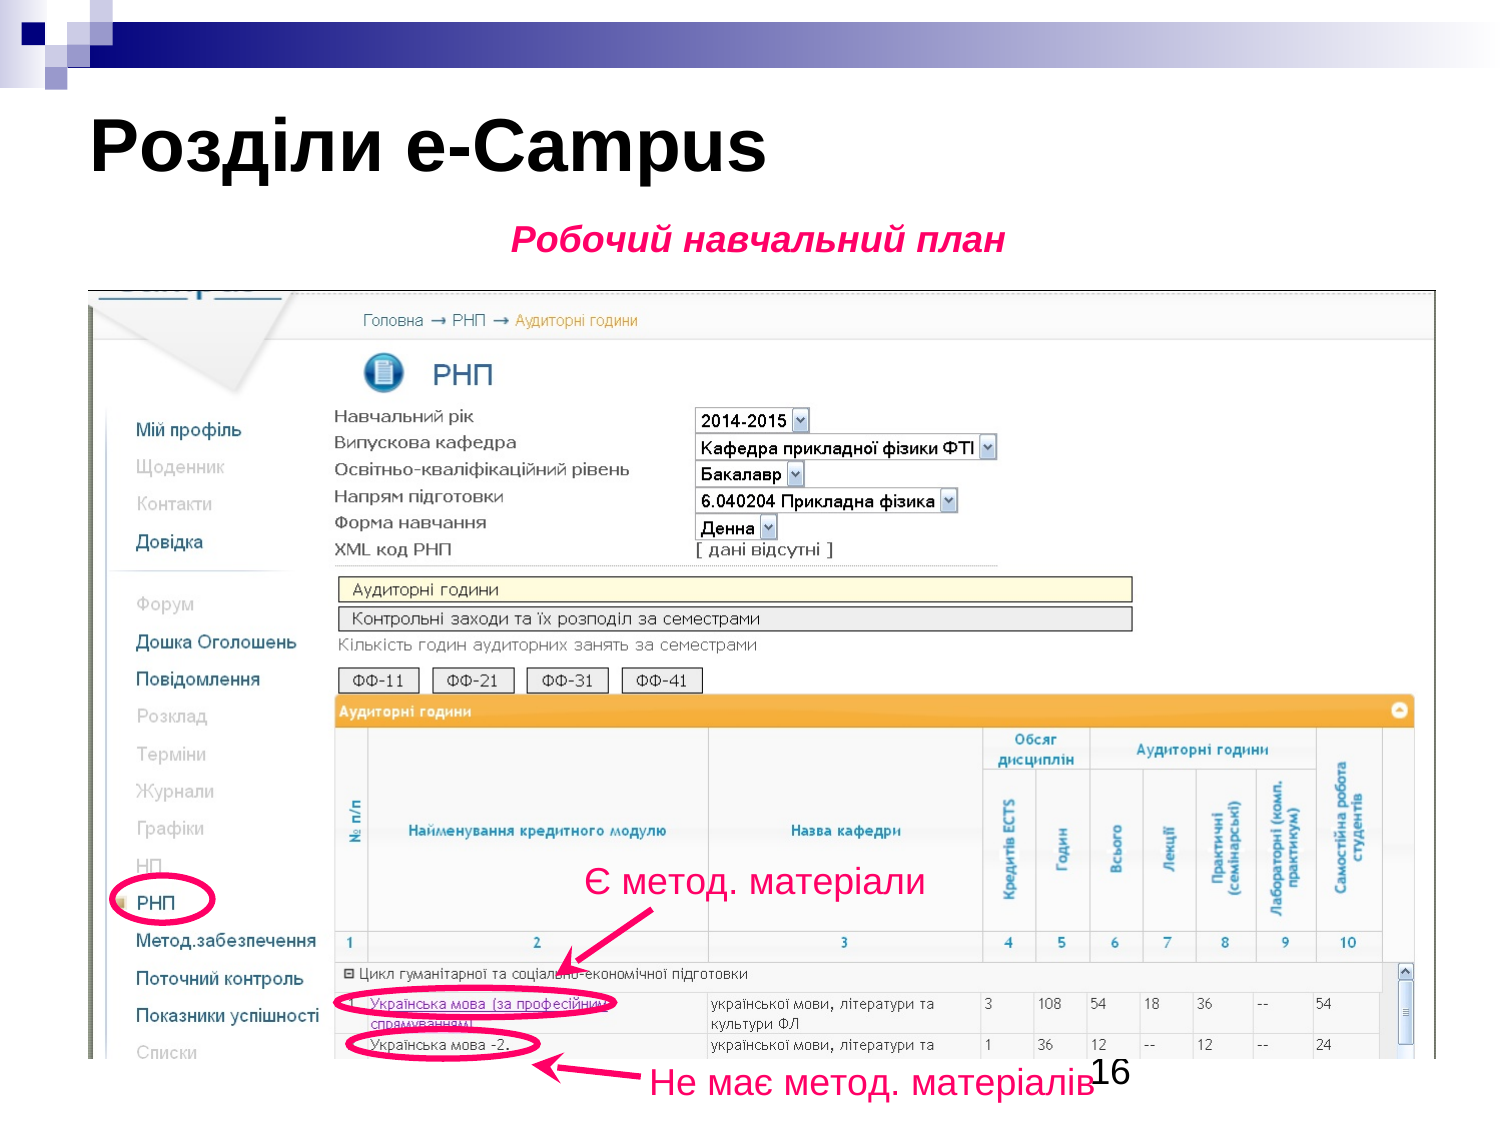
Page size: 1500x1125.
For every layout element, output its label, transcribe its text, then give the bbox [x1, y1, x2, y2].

text_box Є метод. матеріали [569, 849, 942, 910]
text_box Не має метод. матеріалів [634, 1049, 1111, 1111]
title Розділи e-Campus [75, 74, 1426, 208]
text_box [336, 987, 615, 1018]
text_box Робочий навчальний план [496, 206, 1022, 268]
text_box [112, 875, 213, 923]
picture [88, 290, 1436, 1059]
text_box [348, 1029, 538, 1059]
